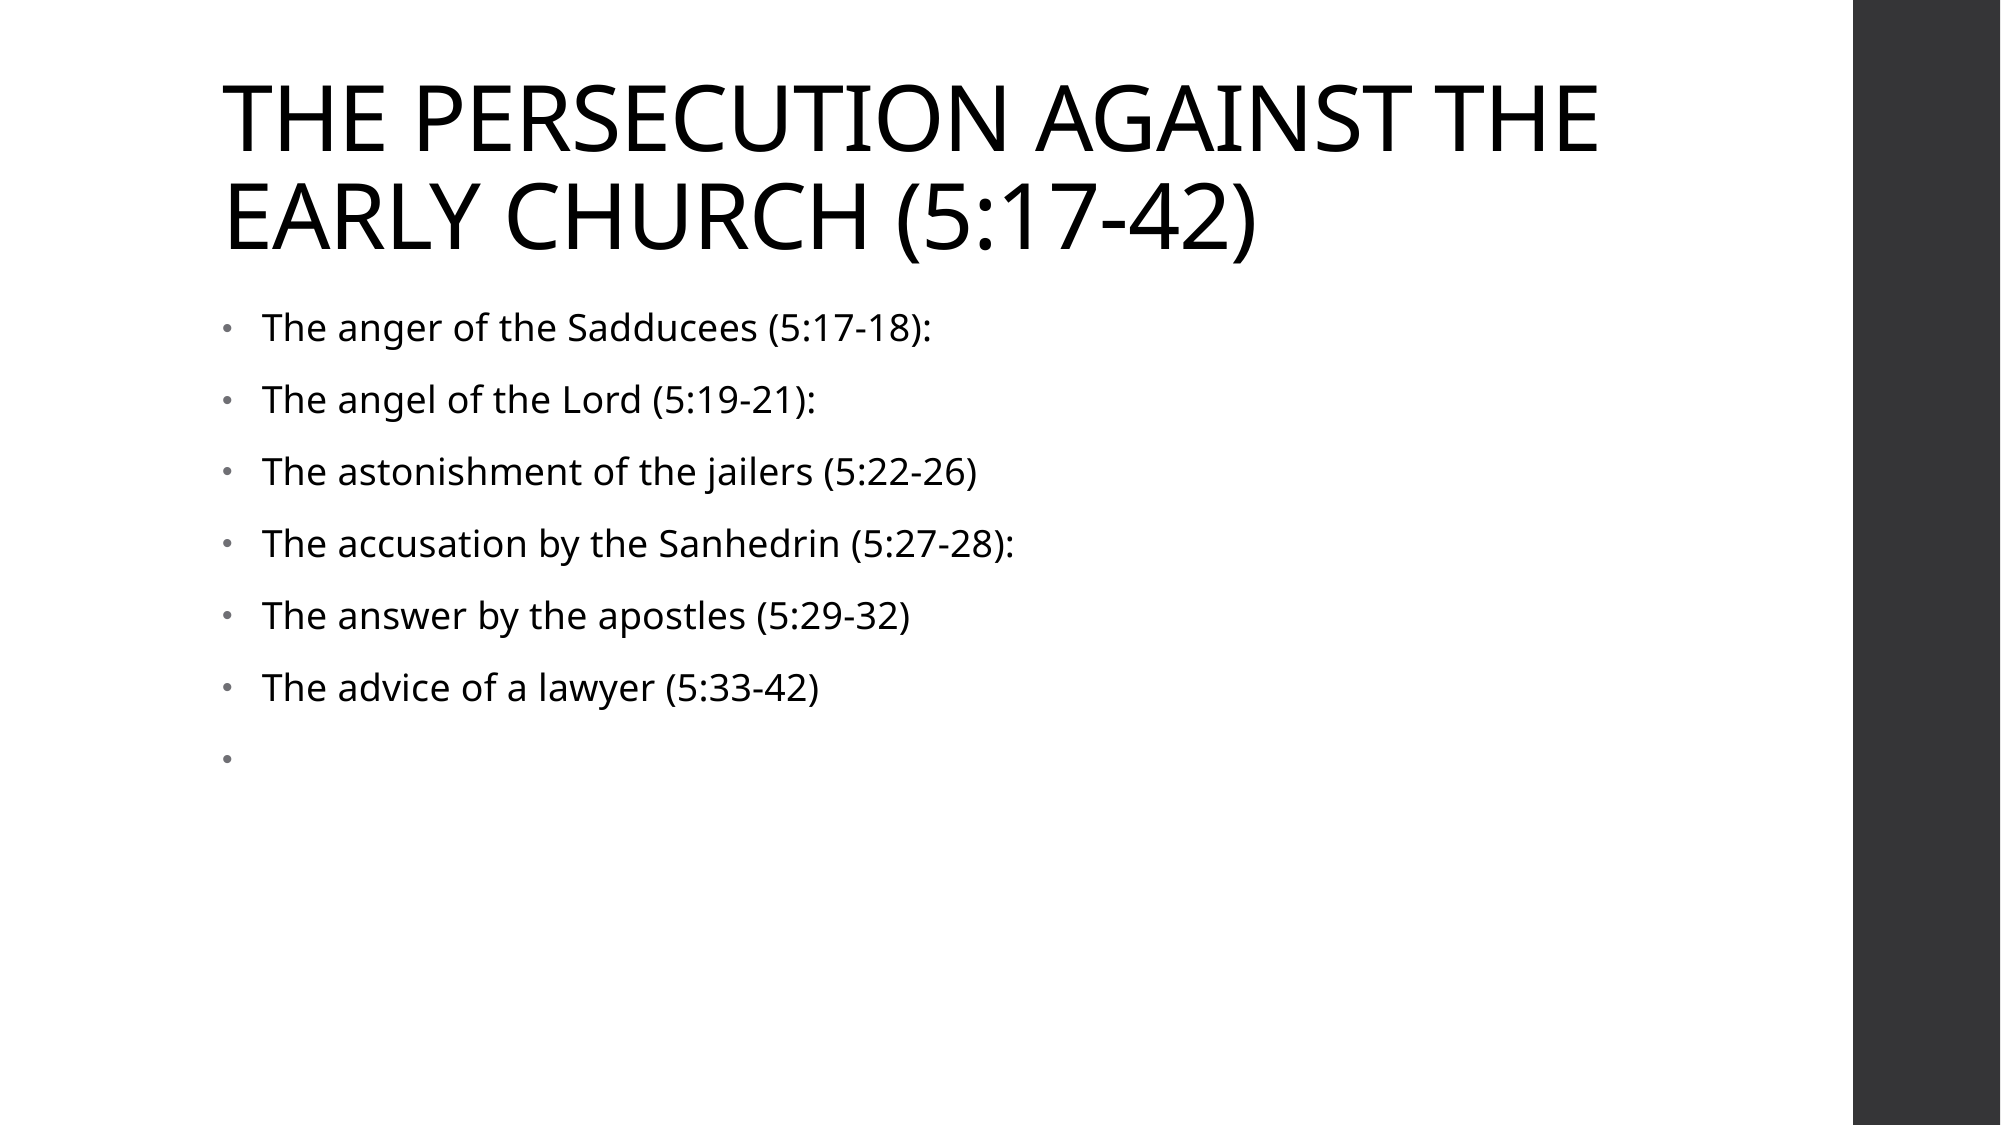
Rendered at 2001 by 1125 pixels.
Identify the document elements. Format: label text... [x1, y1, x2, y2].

list The anger of the Sadducees (5:17-18): The angel of the Lord (5:19-21): The astonishment of the jailers (5:22-26) The accusation by the Sanhedrin (5:27-28): The answer by the apostles (5:29-32) The advice of a lawyer (5:33-42) [206, 299, 1617, 1014]
title THE PERSECUTION AGAINST THE EARLY CHURCH (5:17-42) [206, 60, 1797, 278]
